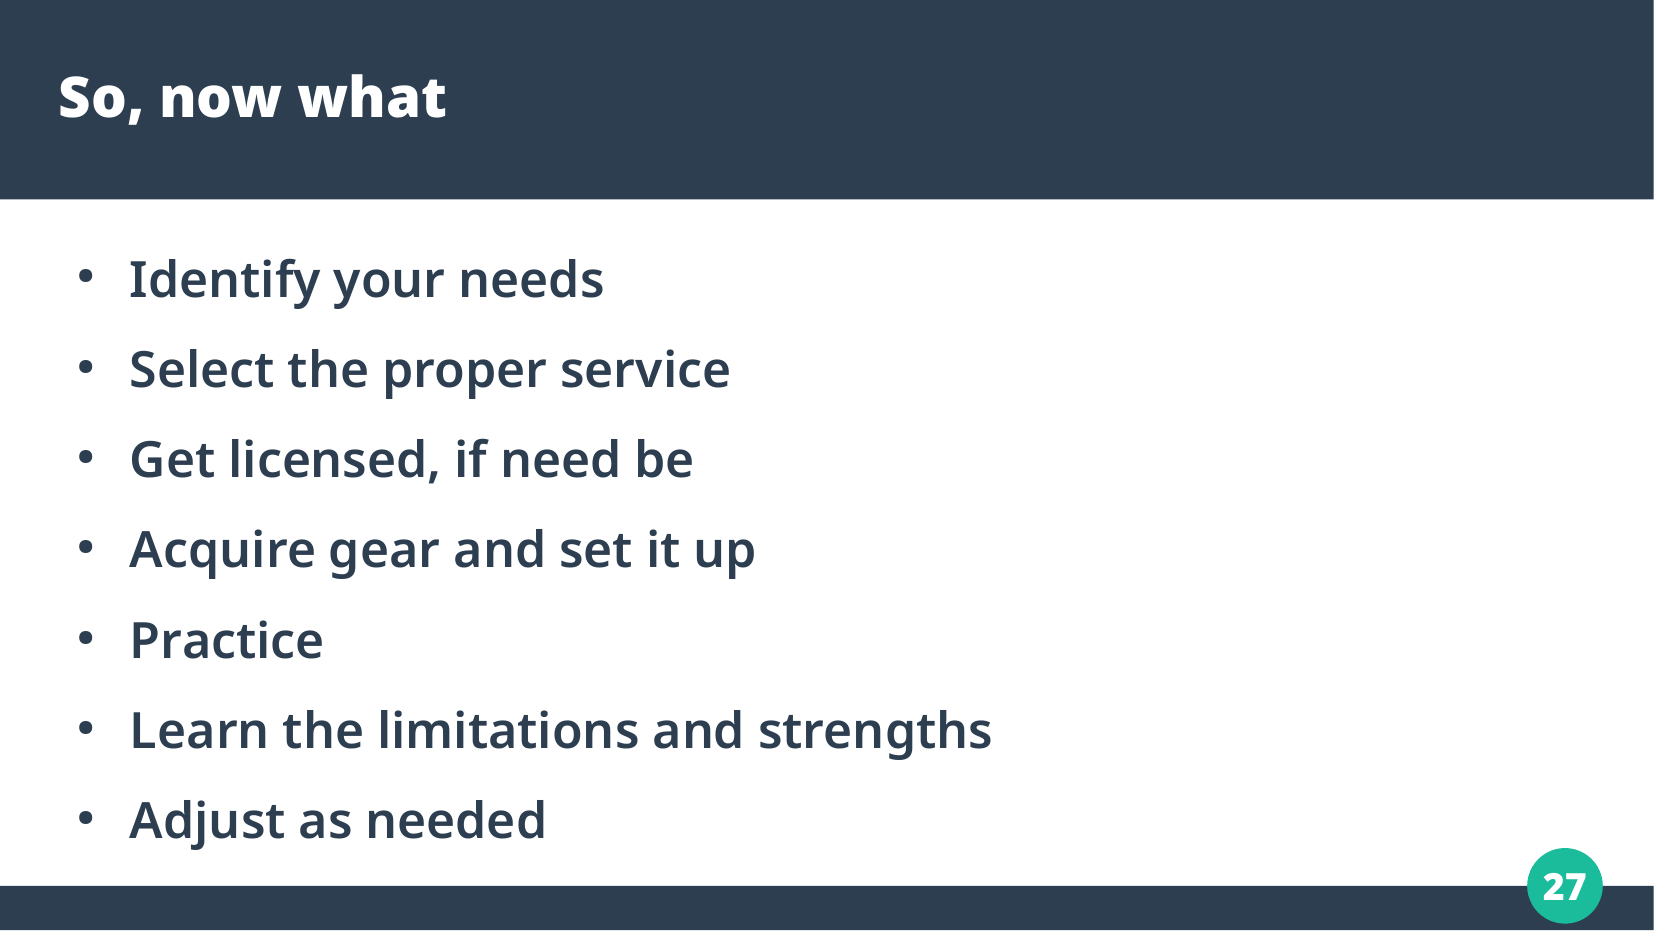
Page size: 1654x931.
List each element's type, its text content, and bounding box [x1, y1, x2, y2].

title So, now what [59, 37, 1595, 155]
list Identify your needs Select the proper service Get licensed, if need be Acquire gear and set it up Practice Learn the limitations and strengths Adjust as needed [59, 243, 1595, 864]
